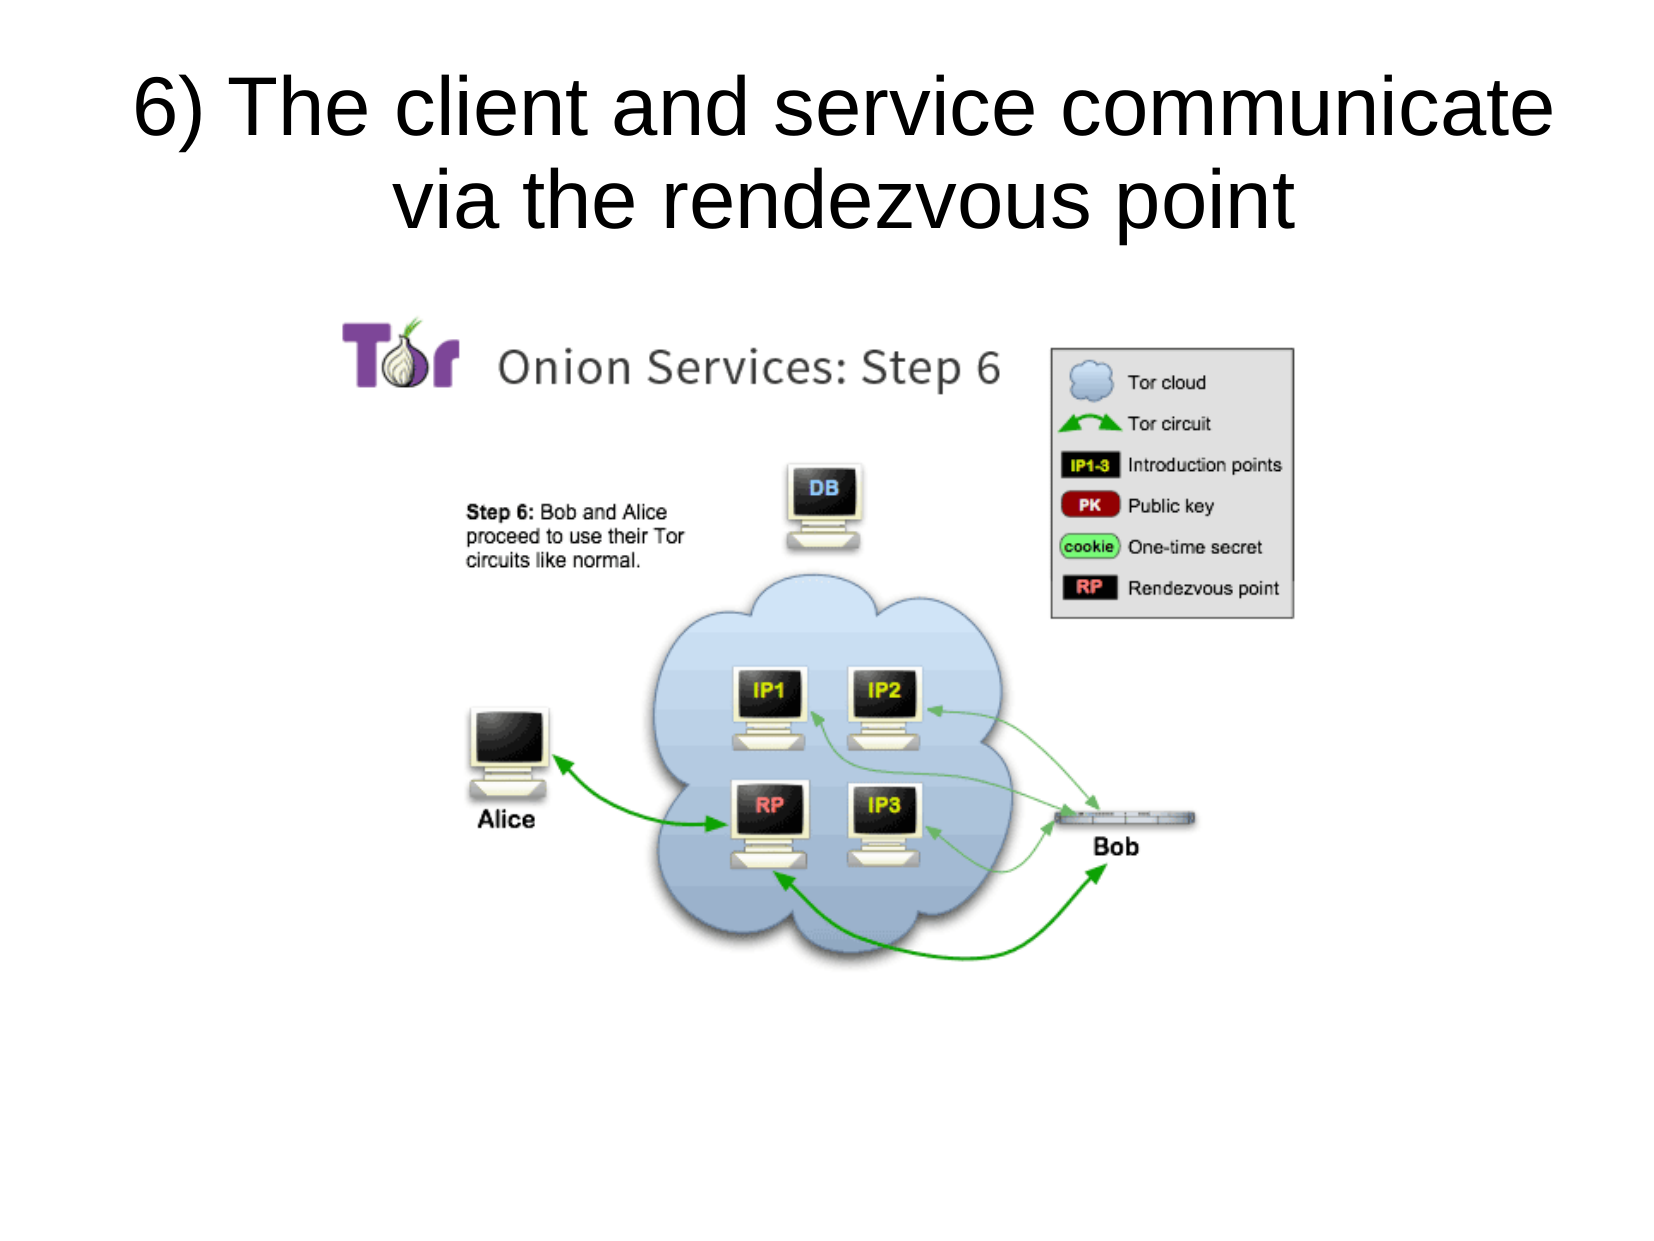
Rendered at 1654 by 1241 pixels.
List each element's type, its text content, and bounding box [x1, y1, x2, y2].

title 6) The client and service communicate via the rendezvous point [82, 49, 1571, 257]
picture [312, 290, 1341, 1010]
